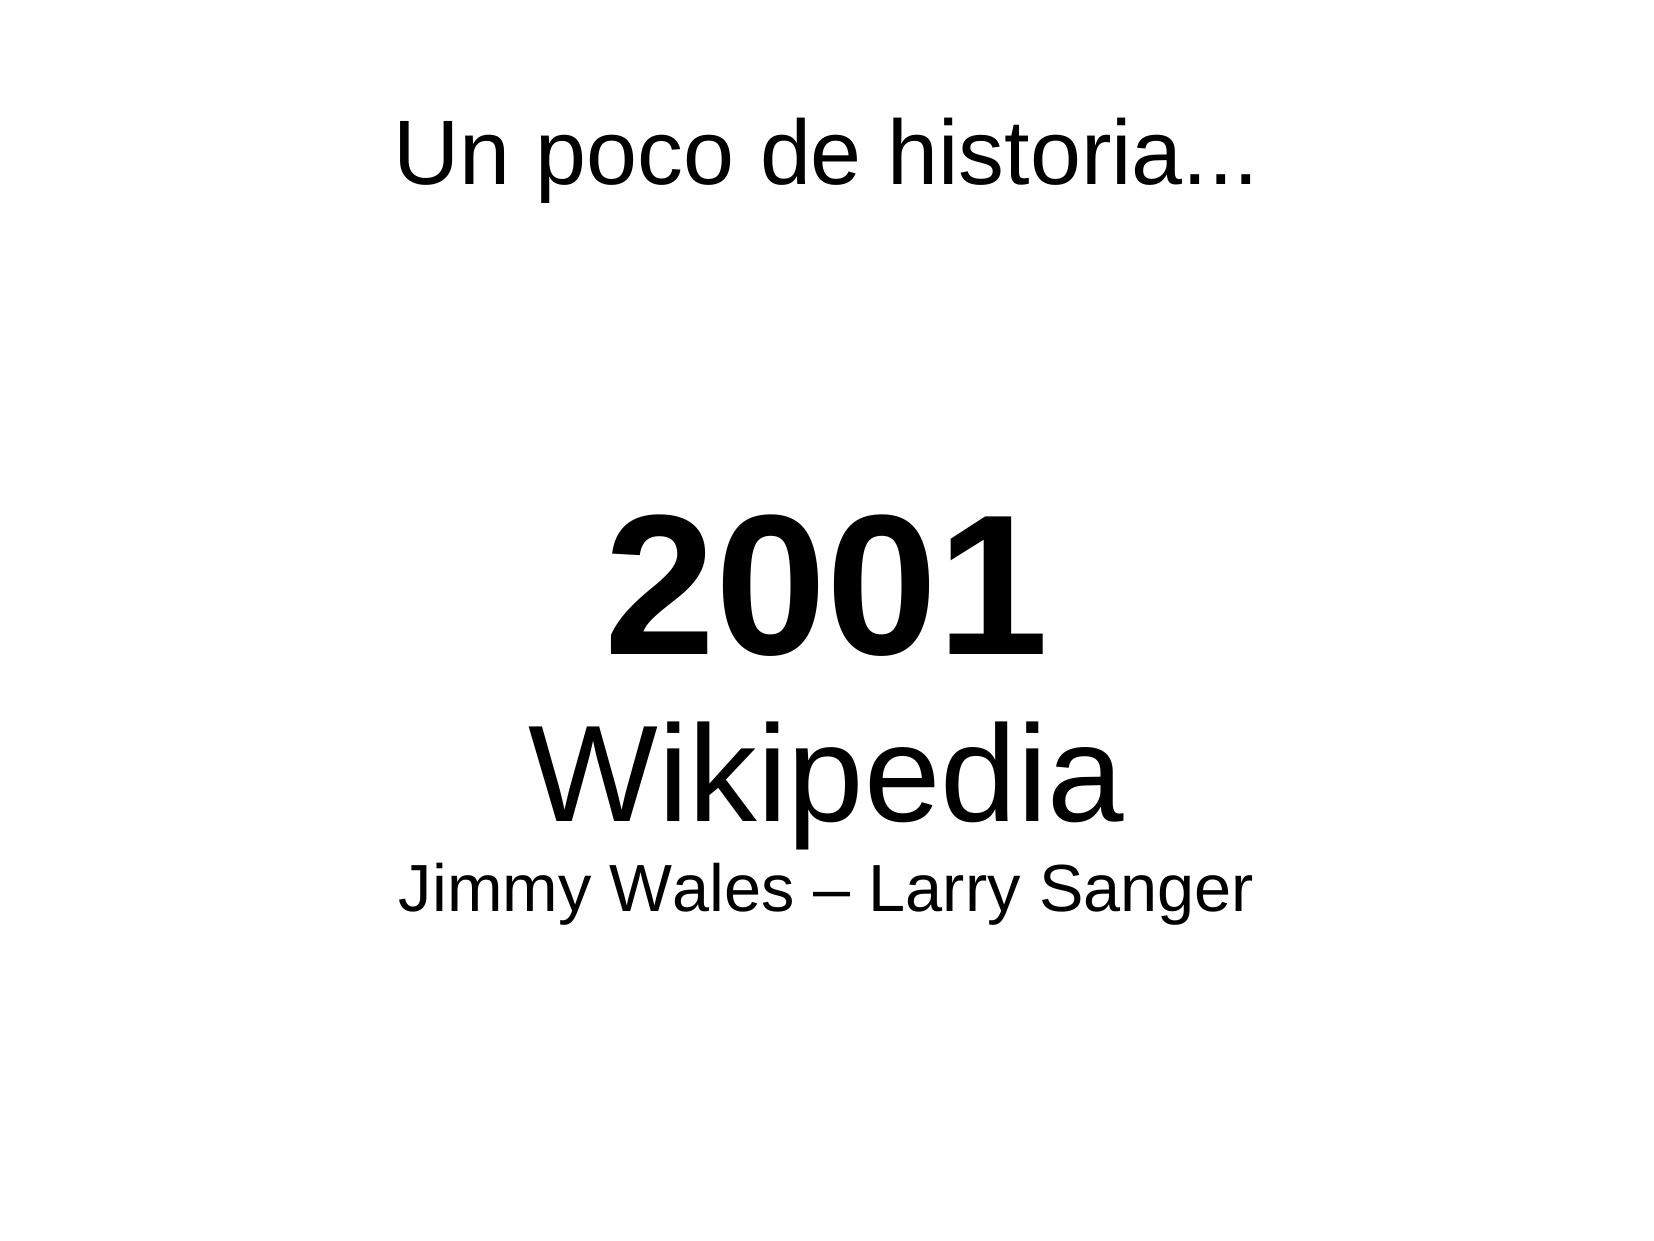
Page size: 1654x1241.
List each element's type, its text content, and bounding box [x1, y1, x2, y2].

subtitle 2001 Wikipedia Jimmy Wales – Larry Sanger [82, 290, 1571, 1109]
title Un poco de historia... [82, 49, 1571, 257]
